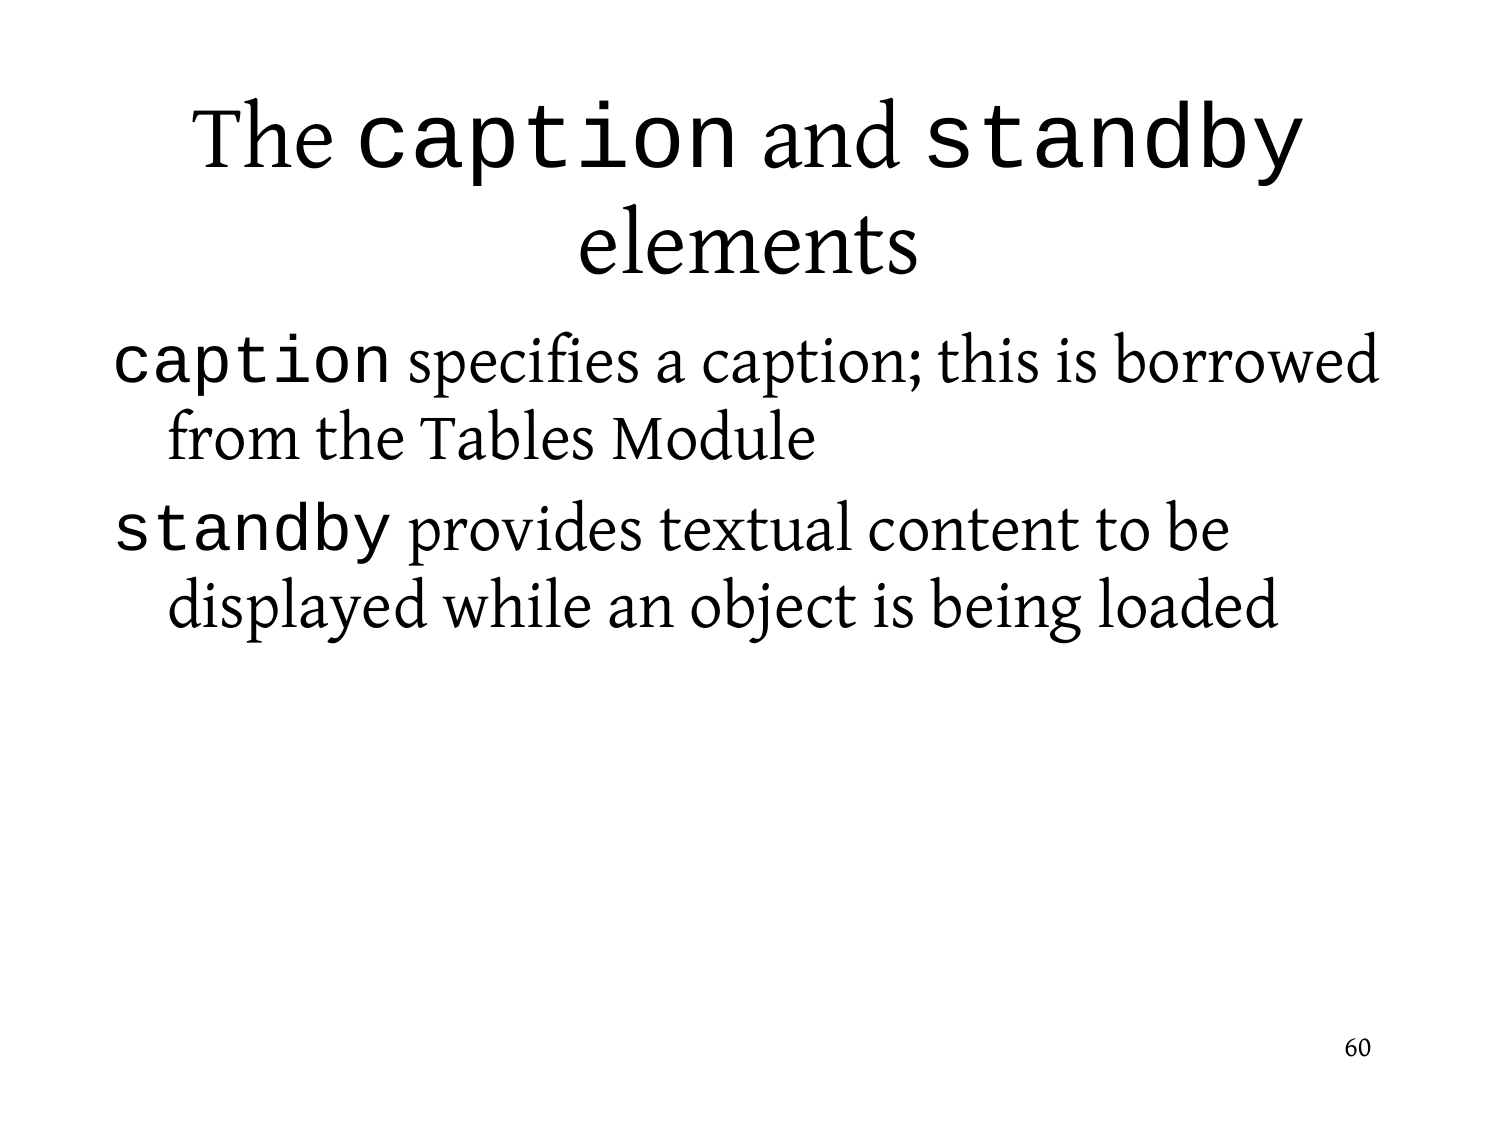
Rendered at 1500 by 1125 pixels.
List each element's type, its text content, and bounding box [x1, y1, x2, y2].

title The caption and standby elements [112, 63, 1387, 324]
list caption specifies a caption; this is borrowed from the Tables Module standby provides textual content to be displayed while an object is being loaded [112, 324, 1387, 999]
